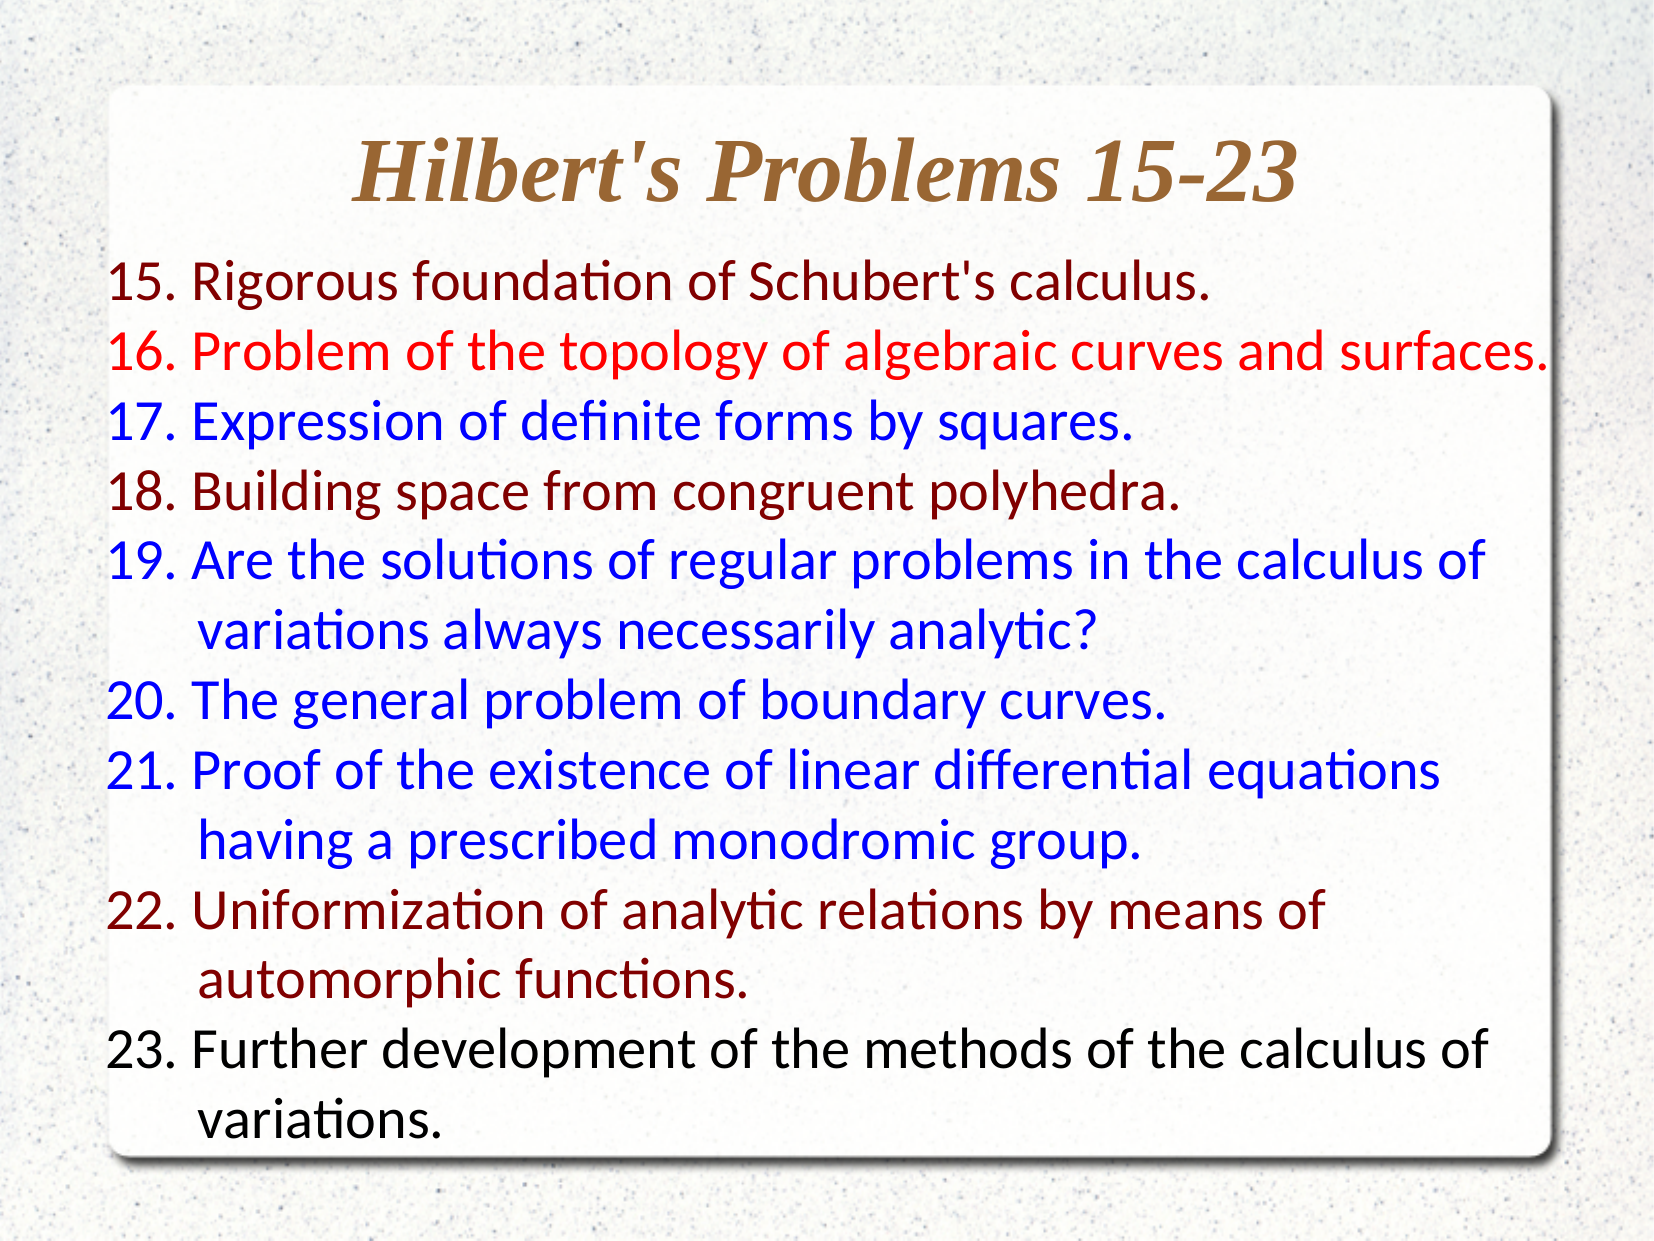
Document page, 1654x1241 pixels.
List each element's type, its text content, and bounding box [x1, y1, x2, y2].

title Hilbert's Problems 15-23 [118, 61, 1536, 242]
list 15. Rigorous foundation of Schubert's calculus. 16. Problem of the topology of algebraic curves and surfaces. 17. Expression of definite forms by squares. 18. Building space from congruent polyhedra. 19. Are the solutions of regular problems in the calculus of variations always necessarily analytic? 20. The general problem of boundary curves. 21. Proof of the existence of linear differential equations having a prescribed monodromic group. 22. Uniformization of analytic relations by means of automorphic functions. 23. Further development of the methods of the calculus of variations. [105, 242, 1576, 1169]
